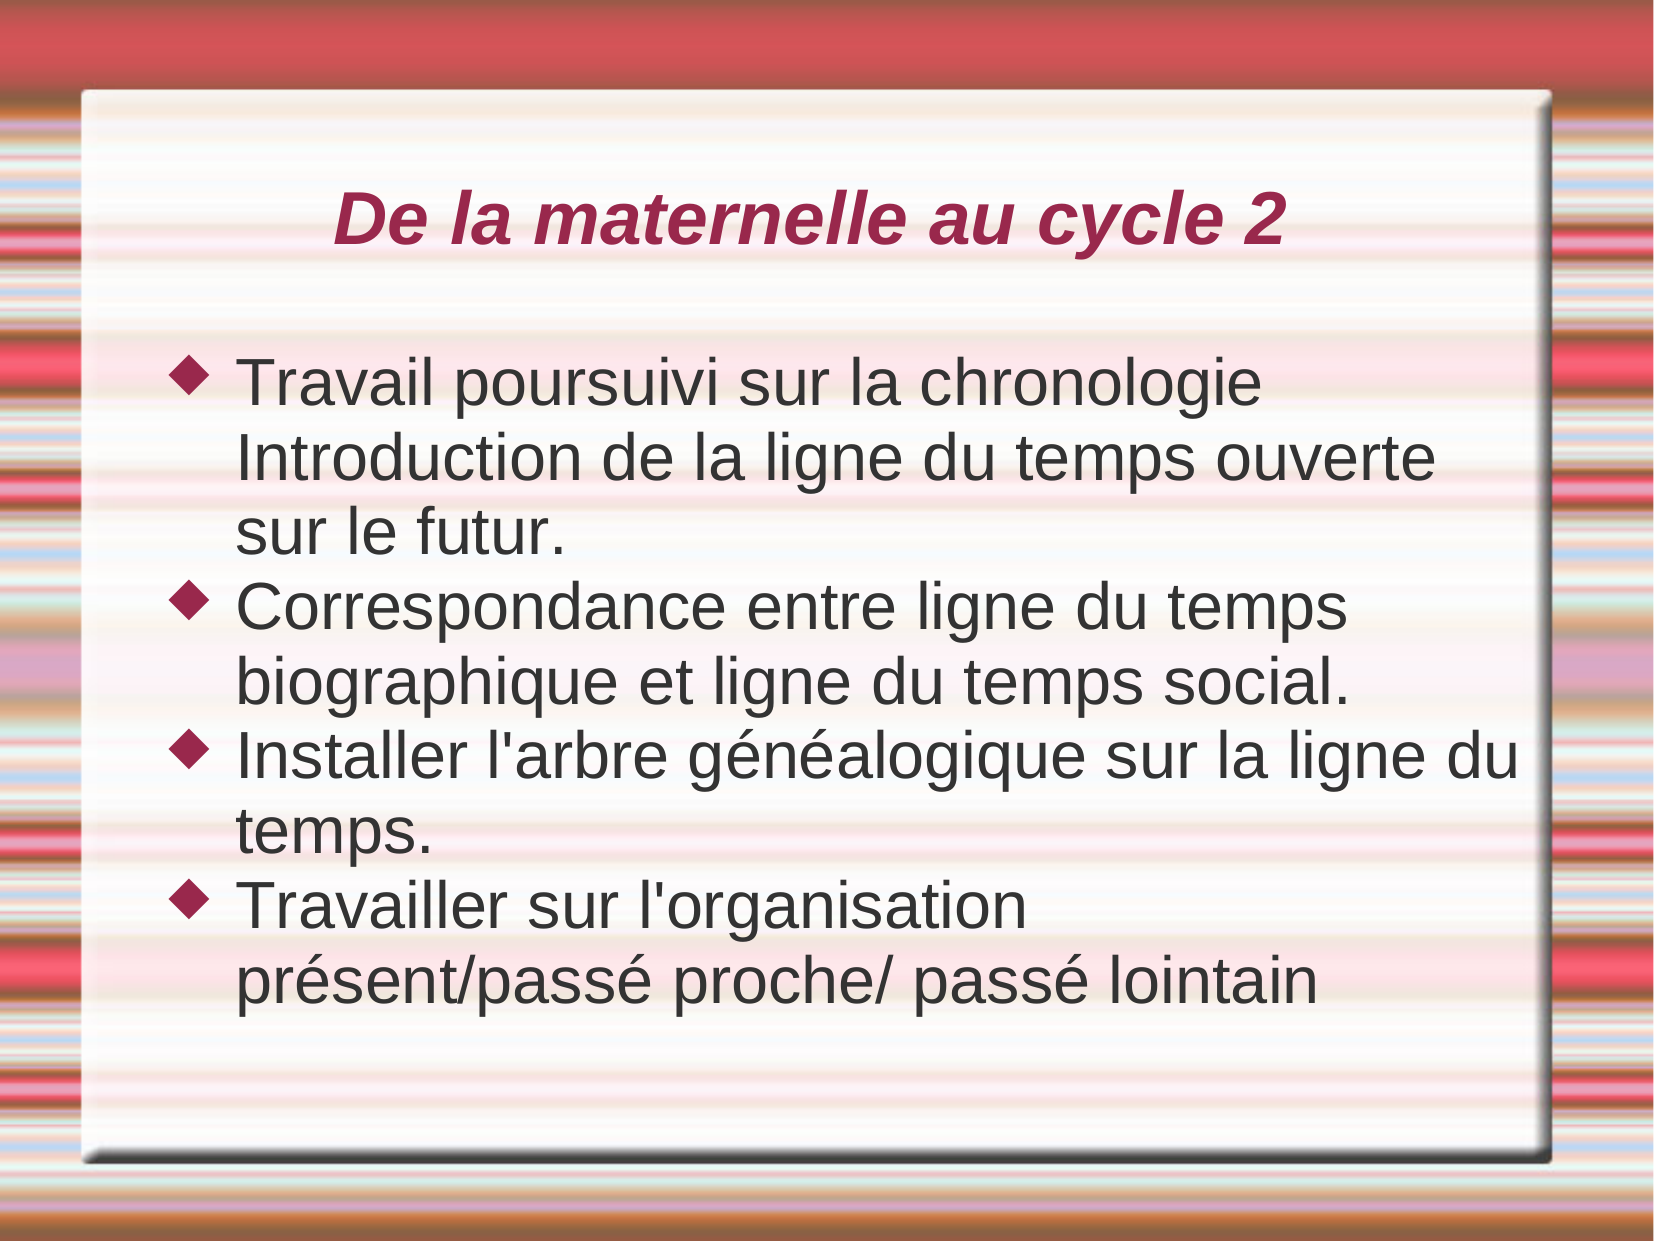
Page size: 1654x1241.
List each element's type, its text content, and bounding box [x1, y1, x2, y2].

title De la maternelle au cycle 2 [88, 114, 1534, 322]
list Travail poursuivi sur la chronologie Introduction de la ligne du temps ouverte sur le futur. Correspondance entre ligne du temps biographique et ligne du temps social. Installer l'arbre généalogique sur la ligne du temps. Travailler sur l'organisation présent/passé proche/ passé lointain [152, 344, 1534, 1127]
picture [0, 0, 1654, 1241]
